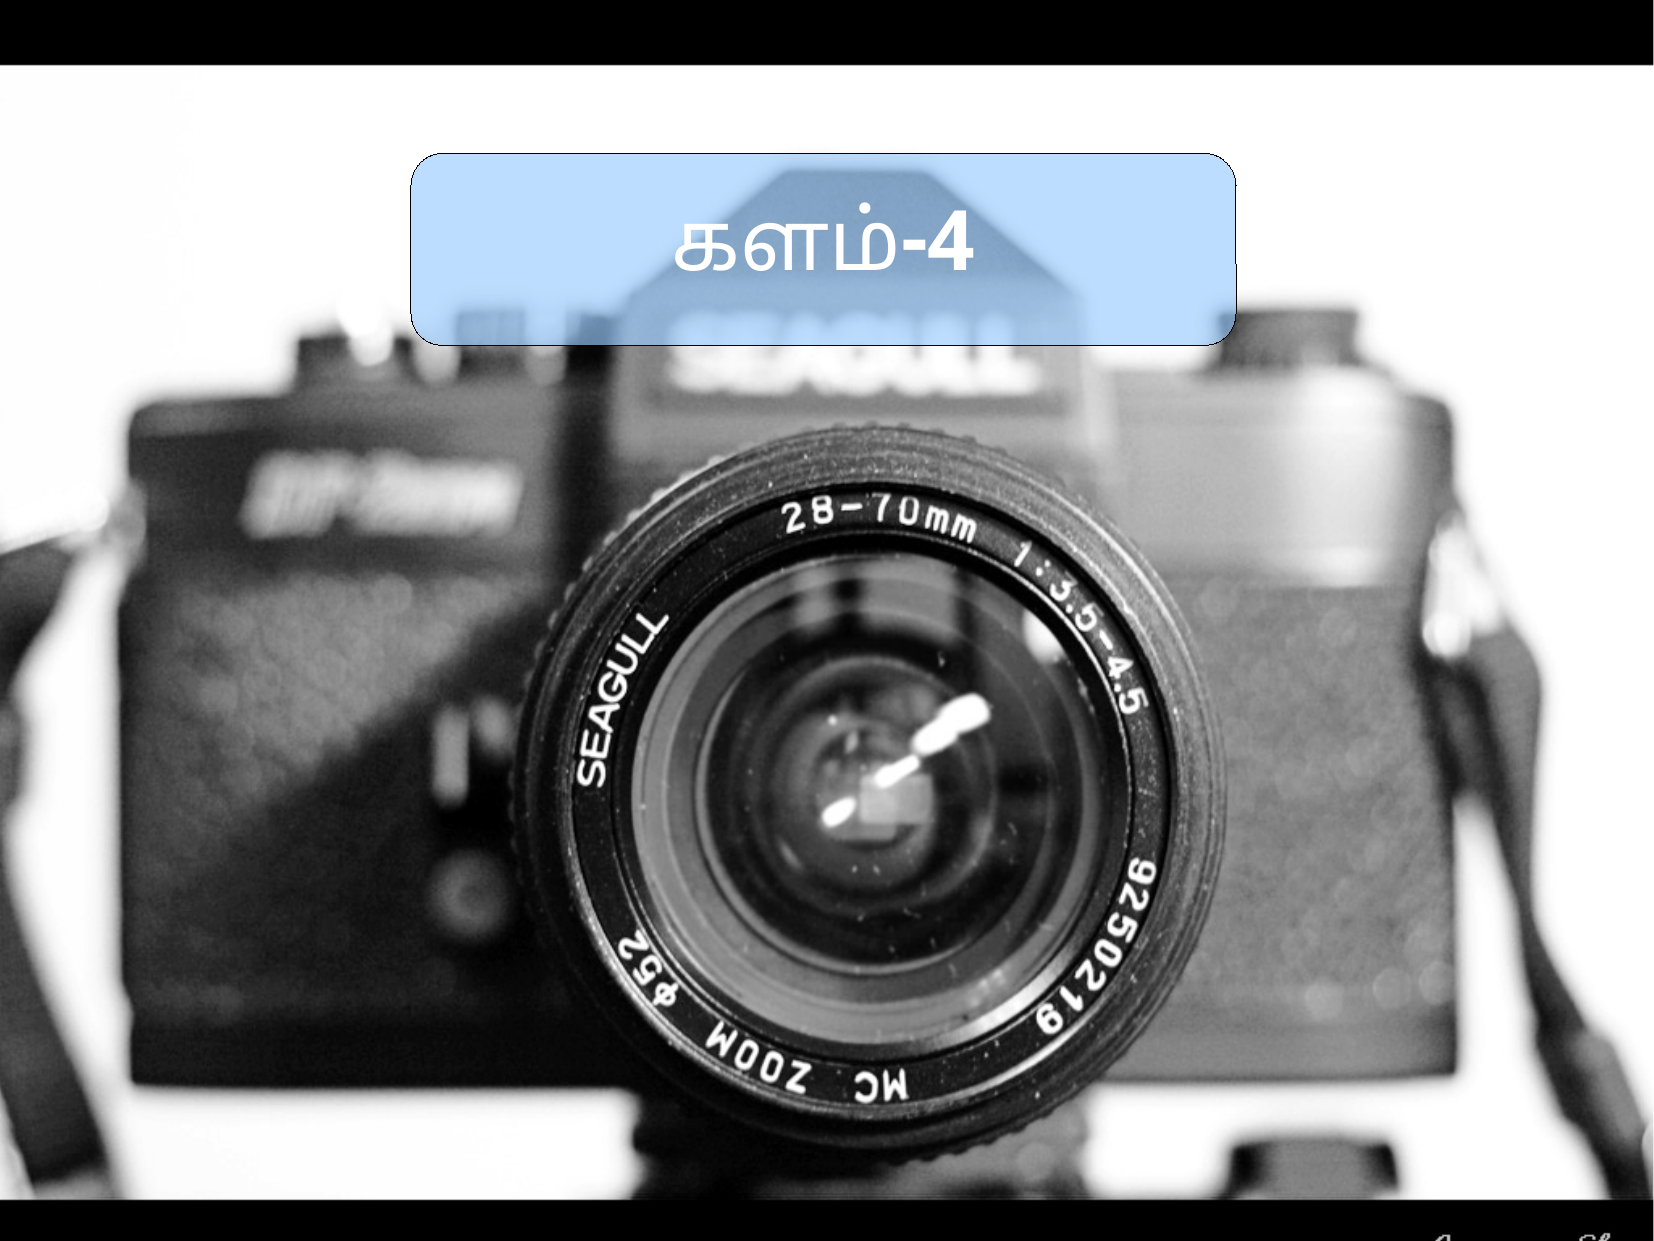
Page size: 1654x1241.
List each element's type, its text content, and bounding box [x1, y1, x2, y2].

text_box களம்-4 [410, 153, 1237, 346]
picture [0, 0, 1654, 1241]
